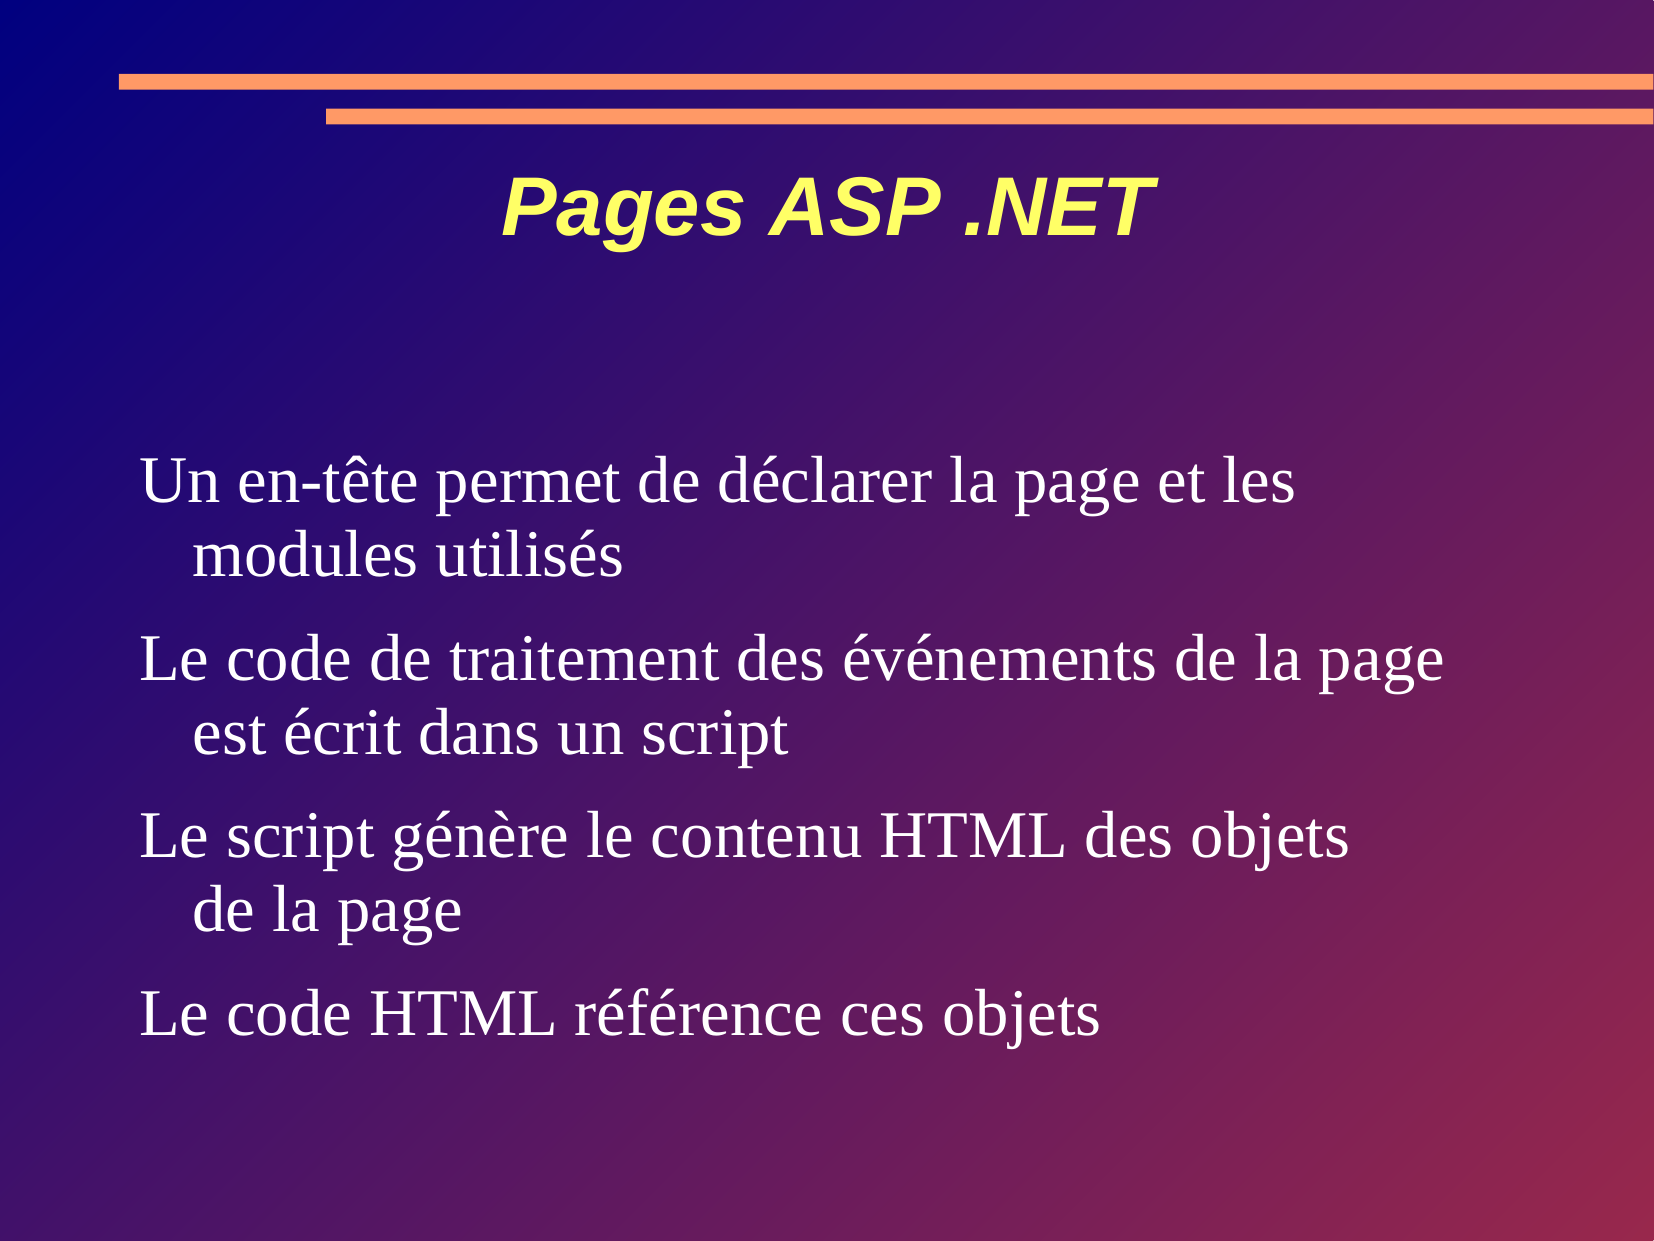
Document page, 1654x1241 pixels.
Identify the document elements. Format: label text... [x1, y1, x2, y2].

list Un en-tête permet de déclarer la page et les modules utilisés Le code de traitement des événements de la page est écrit dans un script Le script génère le contenu HTML des objets de la page Le code HTML référence ces objets [121, 443, 1534, 1127]
title Pages ASP .NET [121, 102, 1534, 311]
